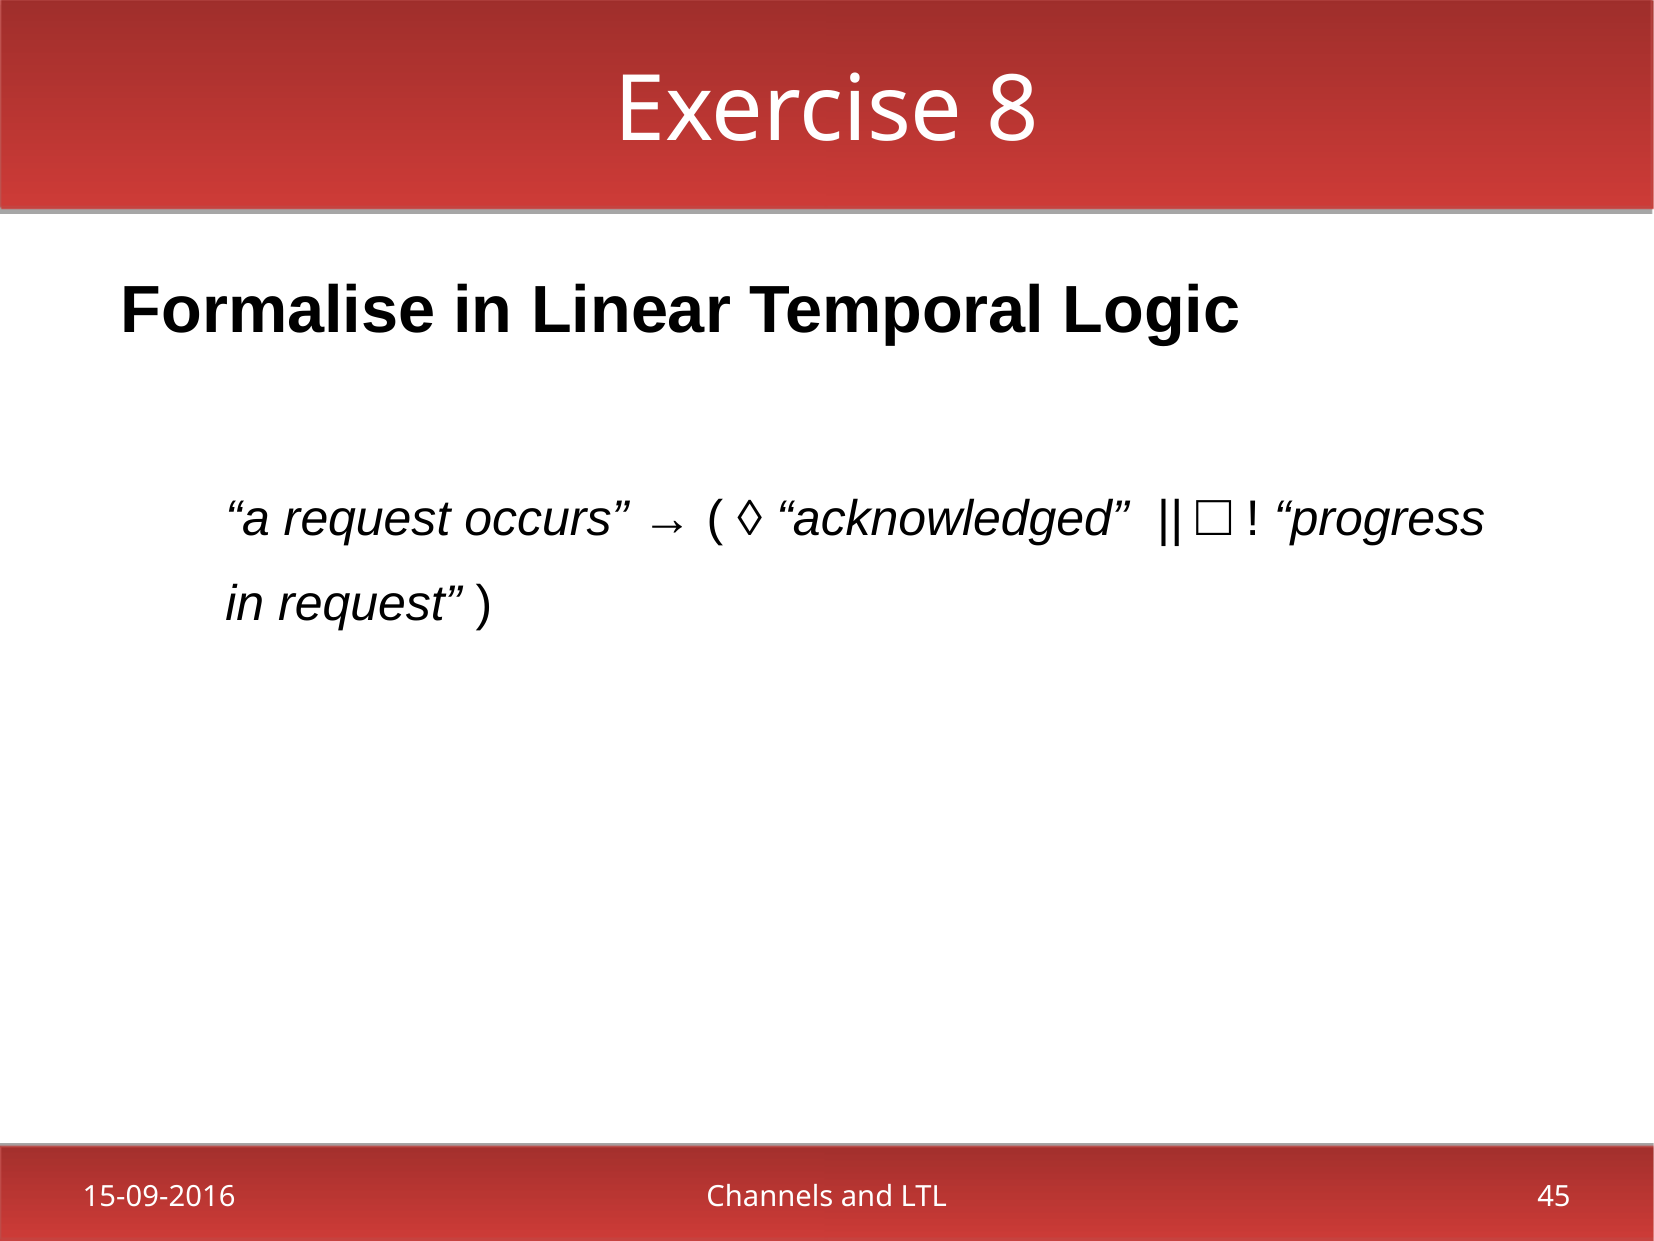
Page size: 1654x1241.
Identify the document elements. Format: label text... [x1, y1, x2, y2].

title Exercise 8 [59, 31, 1595, 178]
text_box Formalise in Linear Temporal Logic [105, 264, 1259, 355]
picture [0, 1143, 1654, 1241]
picture [0, 0, 1654, 214]
text_box “a request occurs” → ( ◊ “acknowledged” || □ ! “progress in request” ) [210, 442, 1506, 607]
